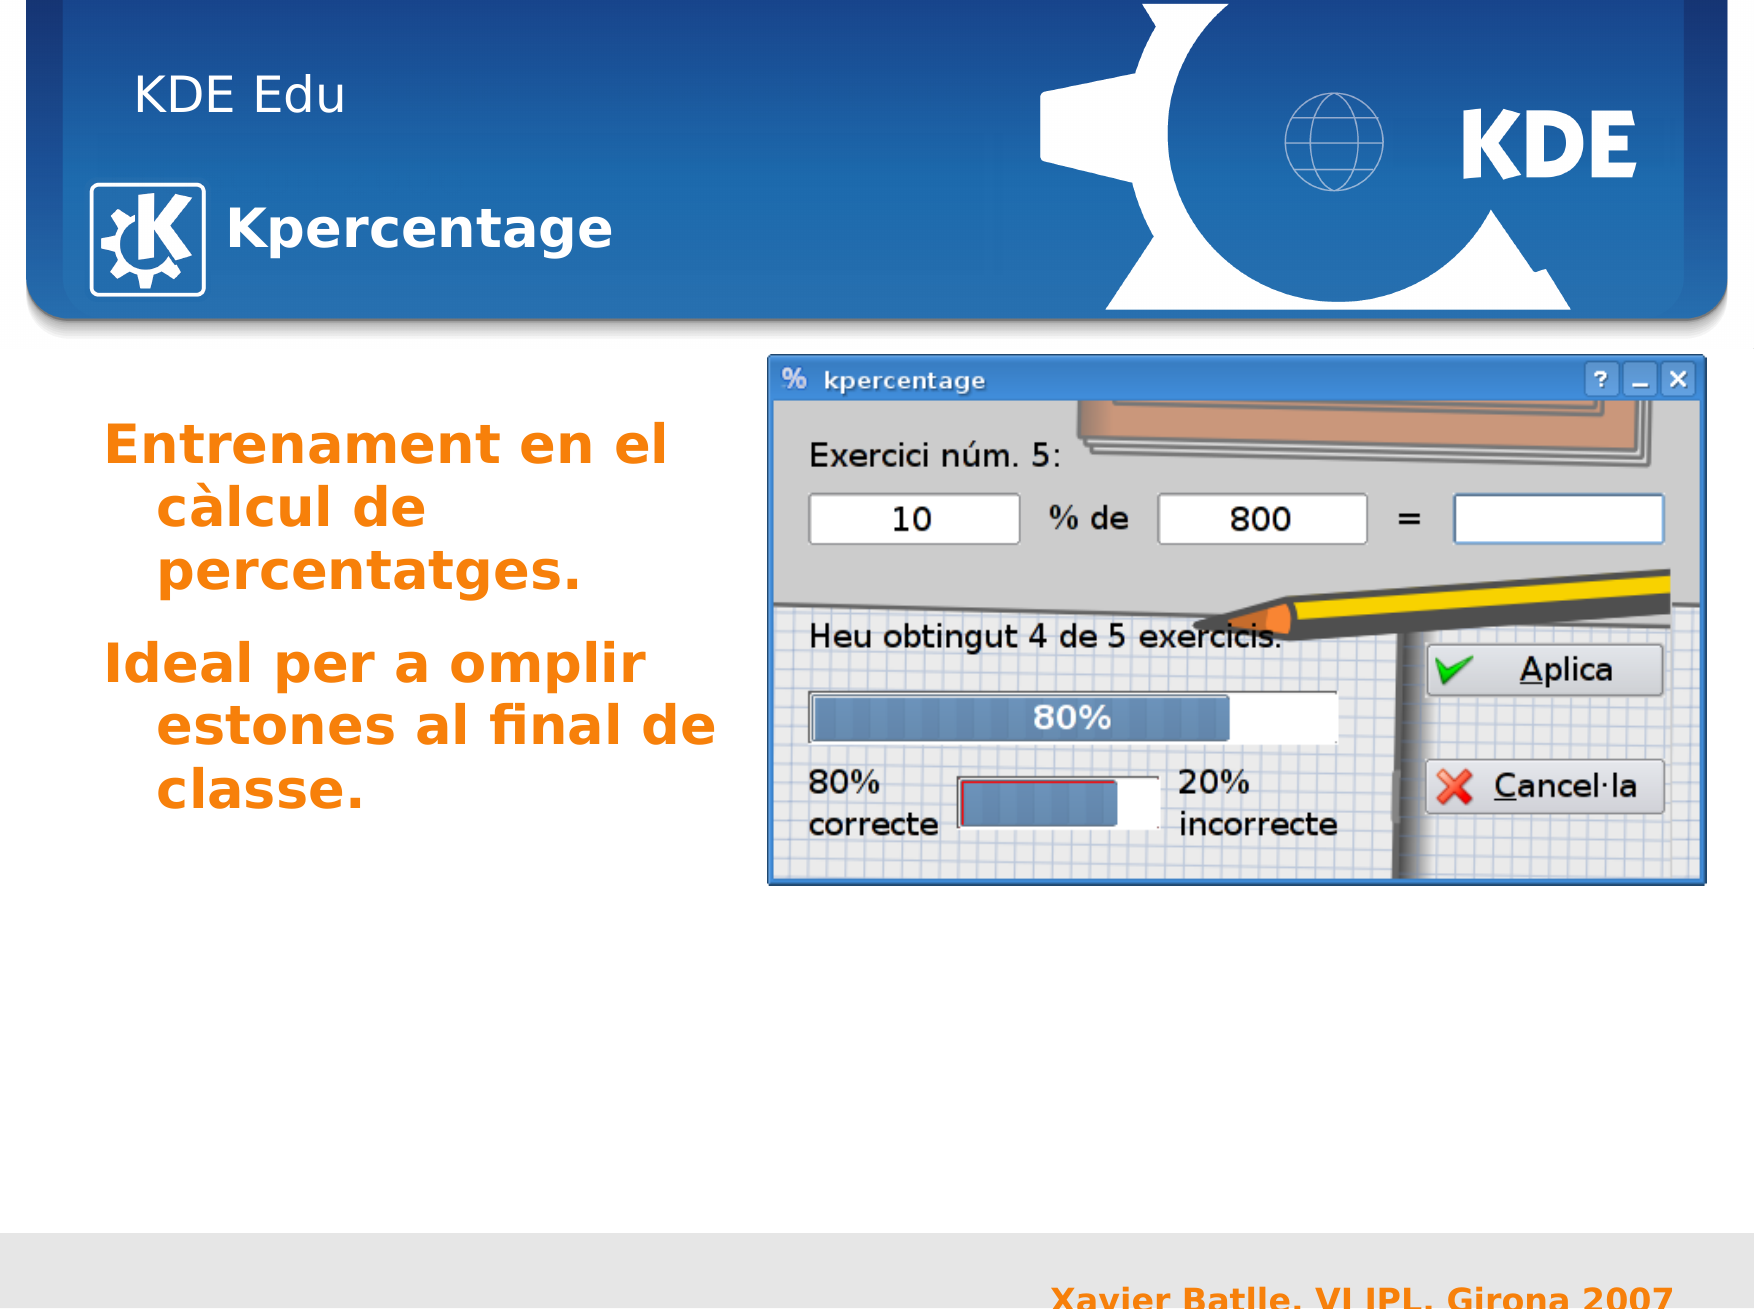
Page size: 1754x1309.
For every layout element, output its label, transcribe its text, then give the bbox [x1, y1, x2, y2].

picture [767, 354, 1707, 886]
list Entrenament en el càlcul de percentatges. Ideal per a omplir estones al final de classe. [86, 413, 768, 1150]
picture [0, 0, 1754, 349]
title Kpercentage [225, 194, 1126, 264]
